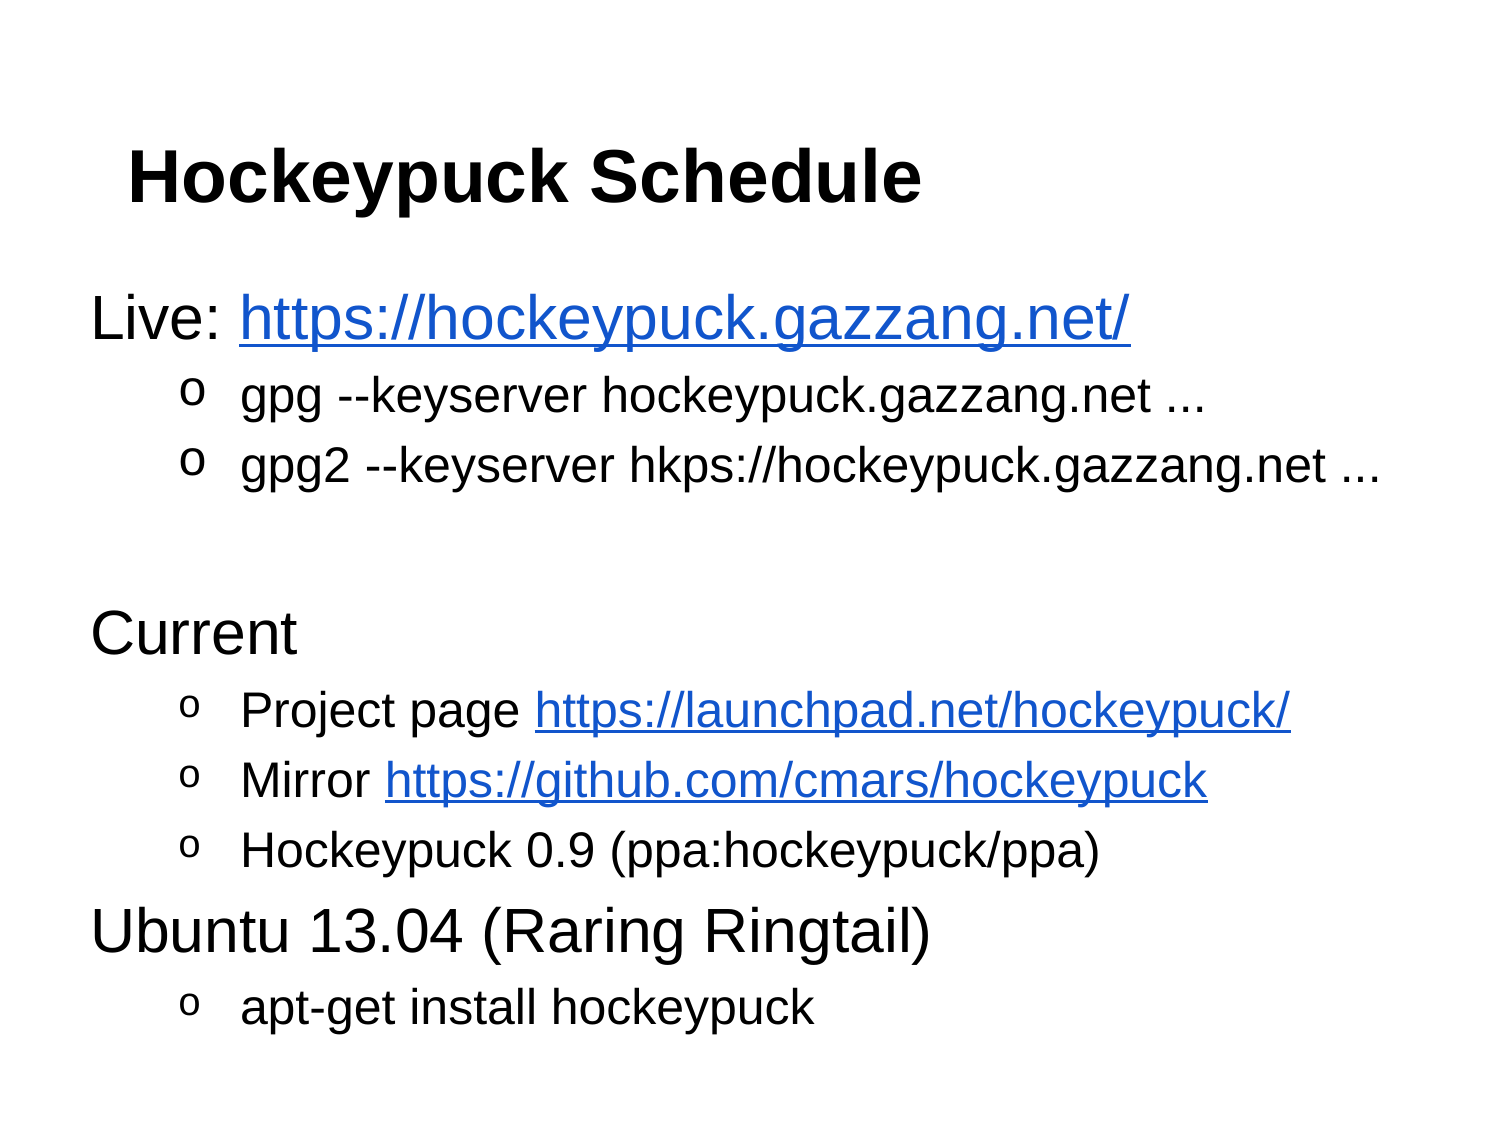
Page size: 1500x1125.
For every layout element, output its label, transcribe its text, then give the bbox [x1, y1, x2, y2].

title Hockeypuck Schedule [75, 45, 1425, 233]
list Live: https://hockeypuck.gazzang.net/ gpg --keyserver hockeypuck.gazzang.net ... gpg2 --keyserver hkps://hockeypuck.gazzang.net ... Current Project page https://launchpad.net/hockeypuck/ Mirror https://github.com/cmars/hockeypuck Hockeypuck 0.9 (ppa:hockeypuck/ppa) Ubuntu 13.04 (Raring Ringtail) apt-get install hockeypuck [75, 262, 1425, 1078]
